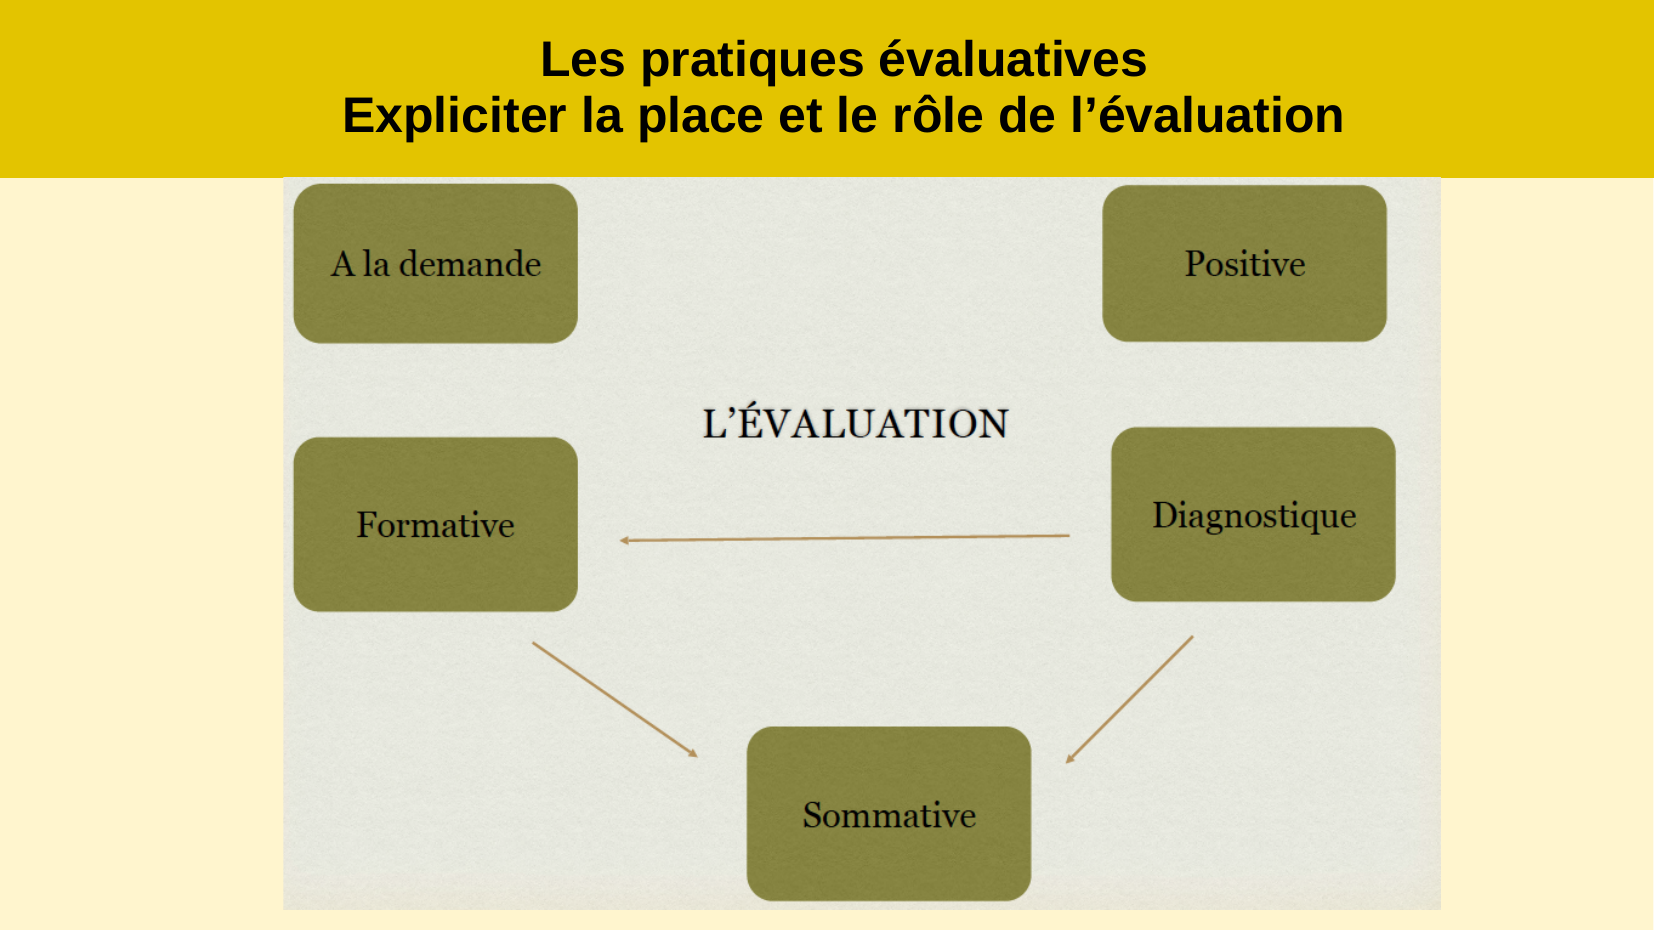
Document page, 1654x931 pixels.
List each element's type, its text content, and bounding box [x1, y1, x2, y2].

text_box Les pratiques évaluatives Expliciter la place et le rôle de l’évaluation [153, 23, 1536, 150]
text_box [0, 0, 1654, 178]
picture [283, 177, 1441, 910]
